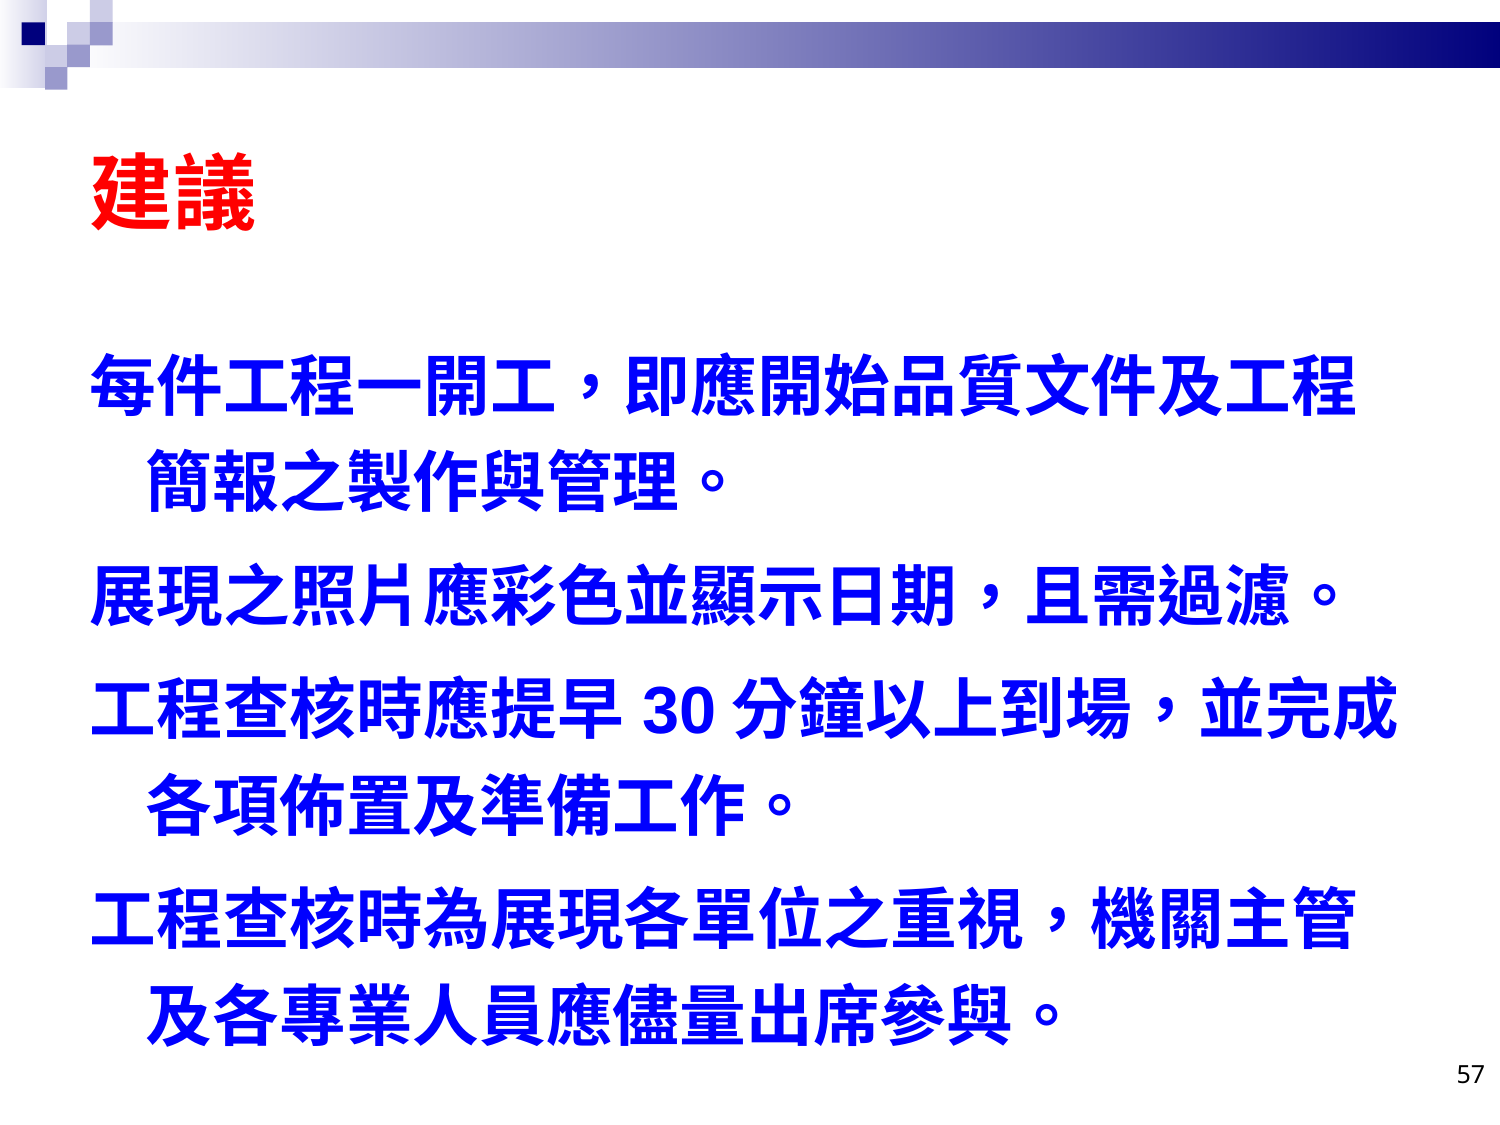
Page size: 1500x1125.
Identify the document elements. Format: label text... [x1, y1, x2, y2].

text_box <number> [1149, 1025, 1500, 1101]
title 建議 [74, 75, 1426, 300]
list 每件工程一開工，即應開始品質文件及工程簡報之製作與管理。 展現之照片應彩色並顯示日期，且需過濾。 工程查核時應提早30分鐘以上到場，並完成各項佈置及準備工作。 工程查核時為展現各單位之重視，機關主管及各專業人員應儘量出席參與。 [74, 324, 1426, 1030]
